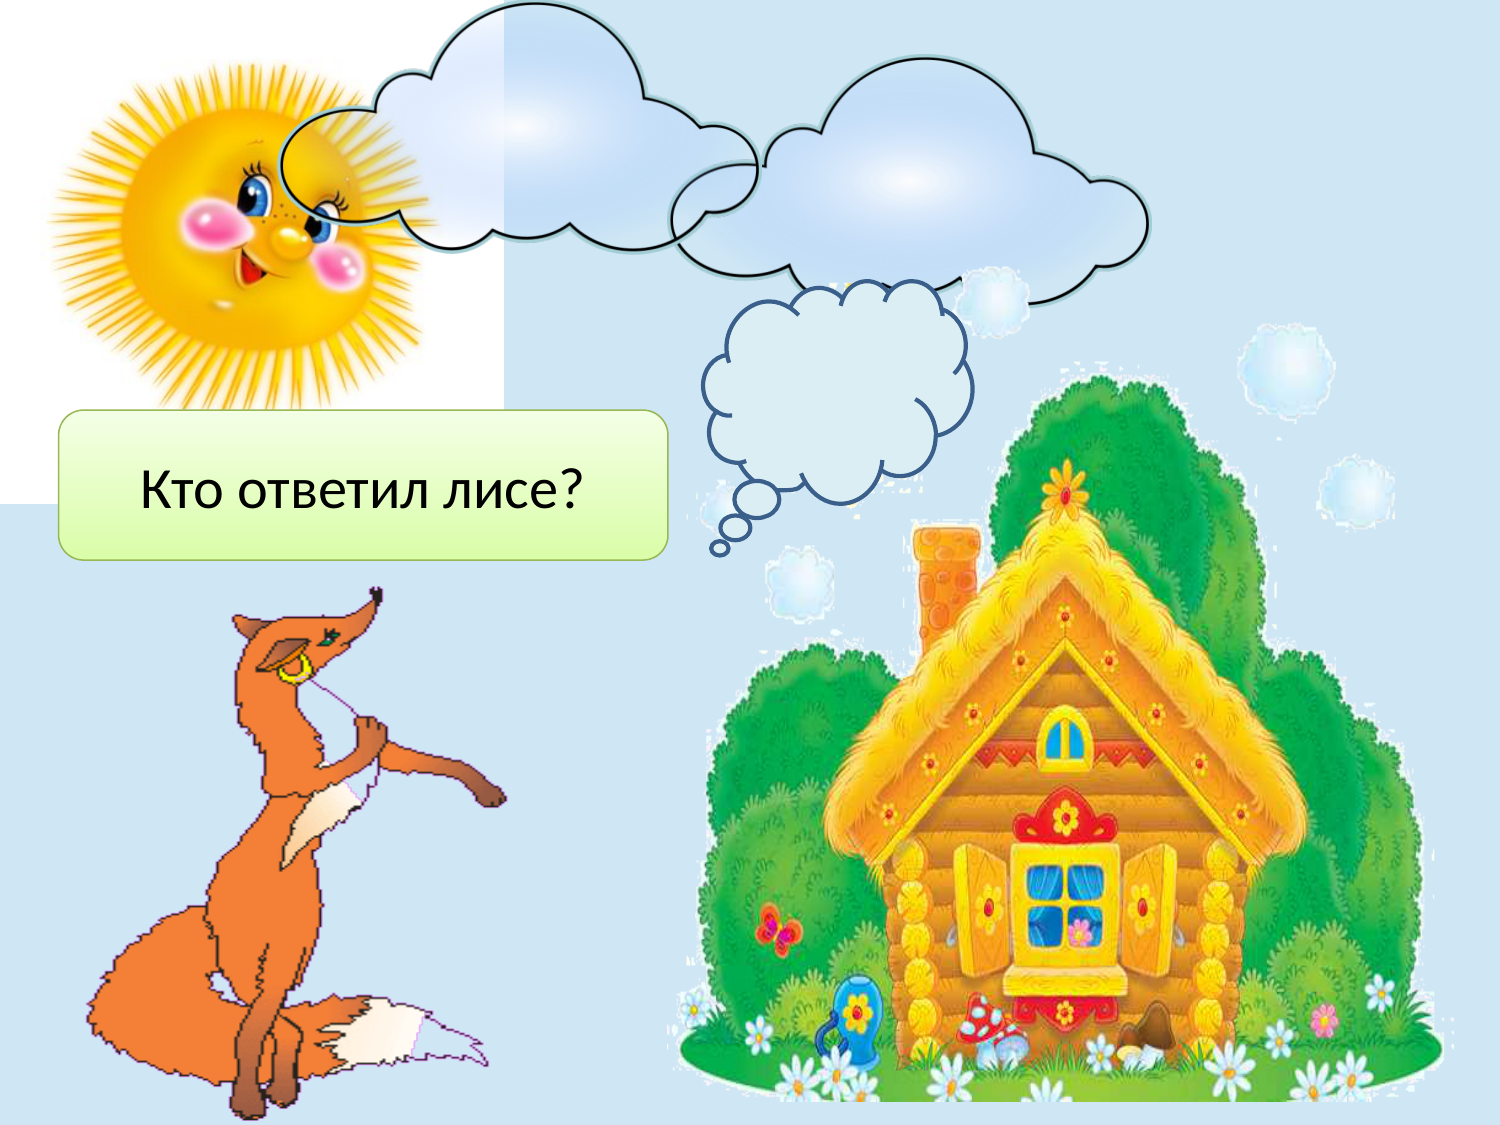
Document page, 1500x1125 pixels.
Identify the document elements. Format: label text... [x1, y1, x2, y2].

picture [0, 0, 1454, 1102]
text_box Кто ответил лисе? [58, 410, 668, 561]
text_box [711, 541, 729, 556]
picture [82, 581, 513, 1125]
text_box [703, 281, 973, 519]
text_box [720, 515, 751, 541]
